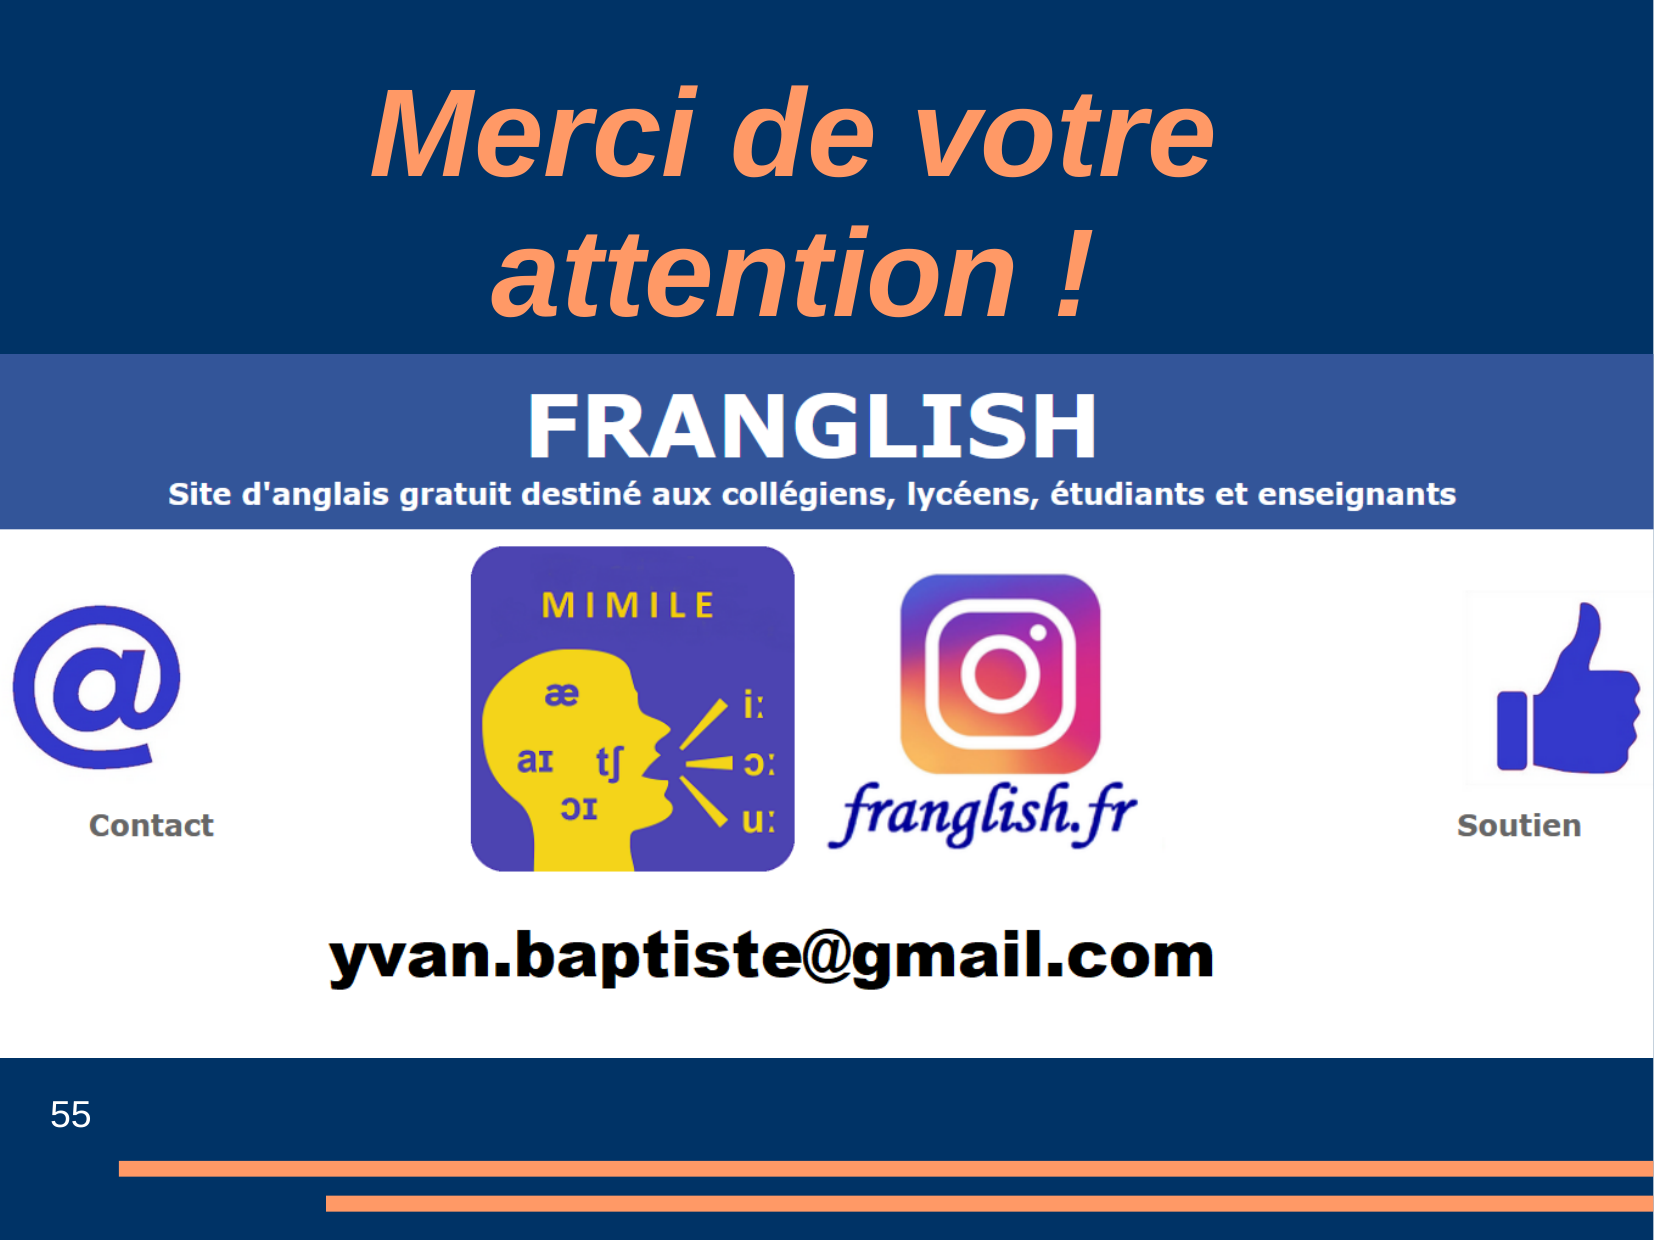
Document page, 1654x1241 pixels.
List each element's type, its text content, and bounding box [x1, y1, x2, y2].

picture [0, 354, 1654, 1058]
title Merci de votre attention ! [87, 0, 1501, 343]
